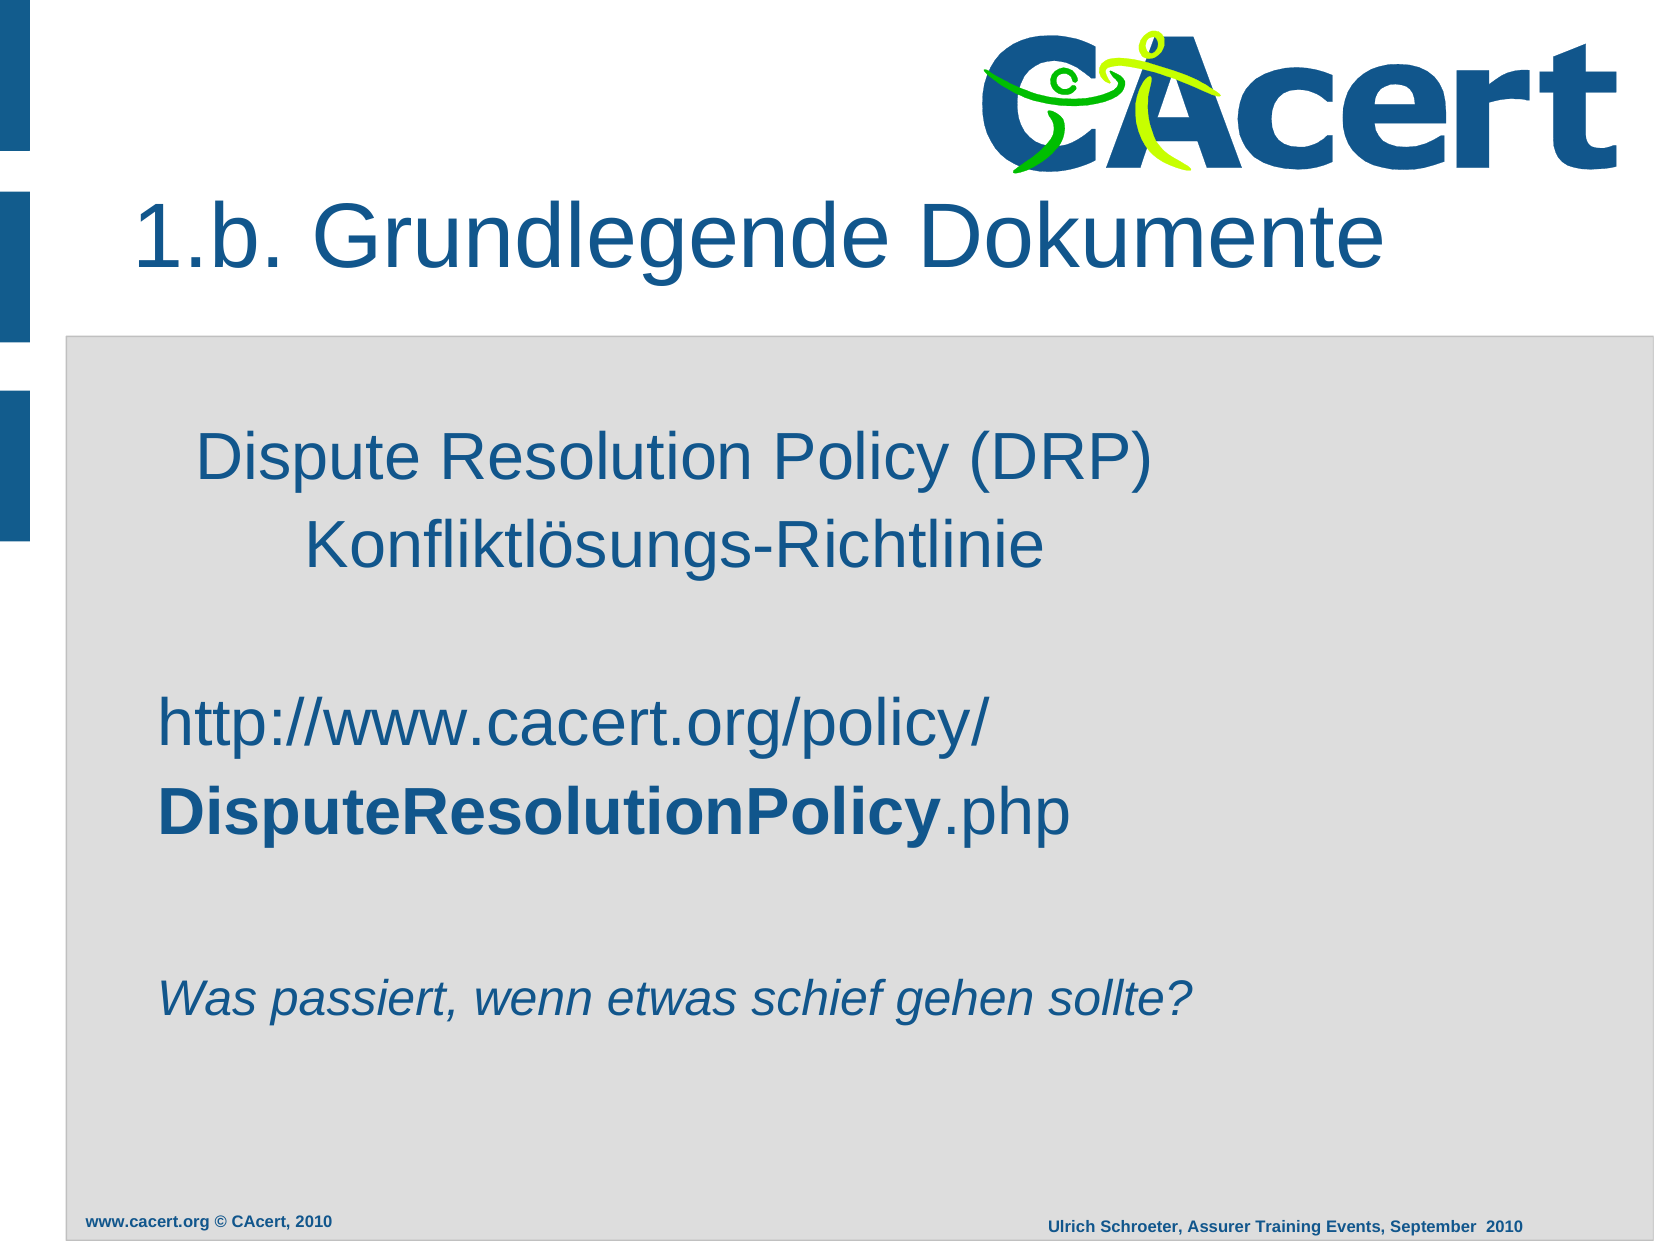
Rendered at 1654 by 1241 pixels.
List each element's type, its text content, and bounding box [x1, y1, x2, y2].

text_box Dispute Resolution Policy (DRP) Konfliktlösungs-Richtlinie http://www.cacert.org/policy/ DisputeResolutionPolicy.php Was passiert, wenn etwas schief gehen sollte? [142, 397, 1209, 1034]
text_box 1.b. Grundlegende Dokumente [118, 177, 1403, 295]
